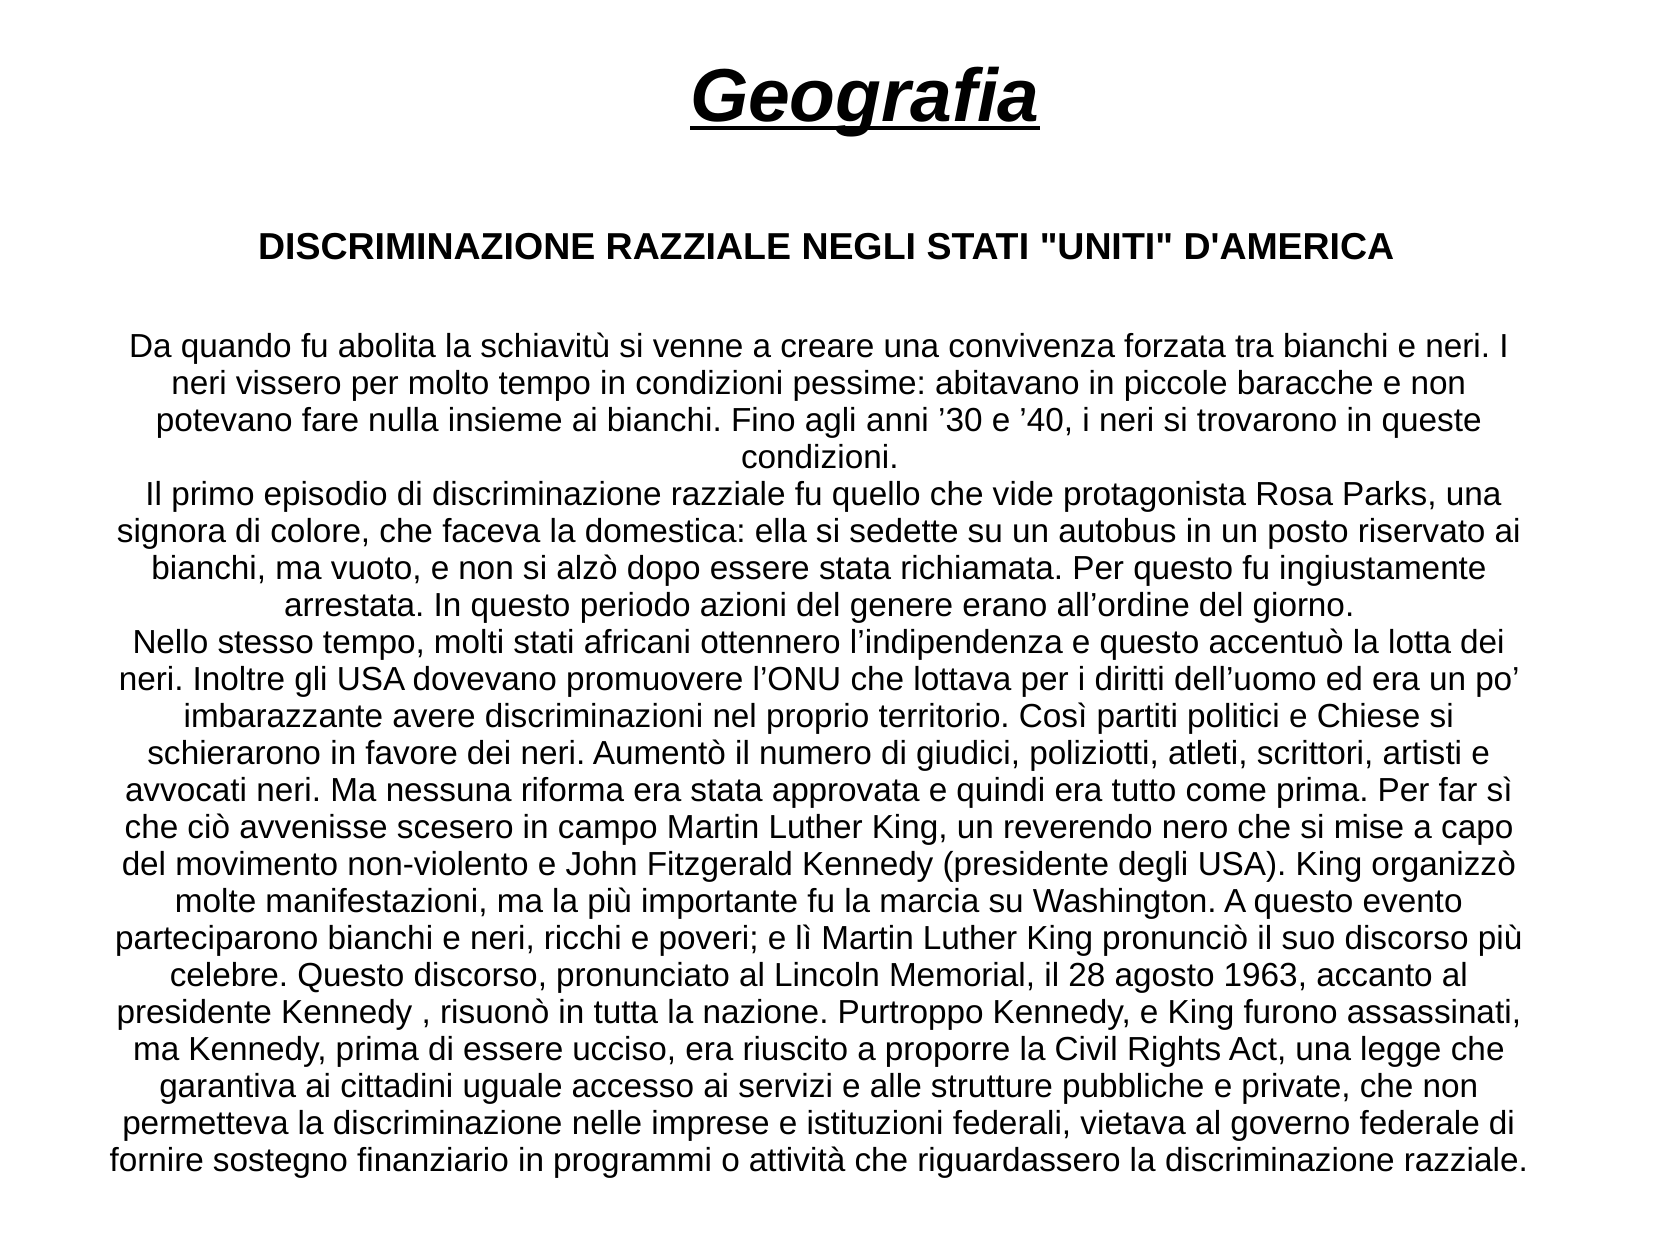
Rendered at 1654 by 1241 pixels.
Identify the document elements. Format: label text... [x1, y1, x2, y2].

subtitle Da quando fu abolita la schiavitù si venne a creare una convivenza forzata tra bianchi e neri. I neri vissero per molto tempo in condizioni pessime: abitavano in piccole baracche e non potevano fare nulla insieme ai bianchi. Fino agli anni ’30 e ’40, i neri si trovarono in queste condizioni. Il primo episodio di discriminazione razziale fu quello che vide protagonista Rosa Parks, una signora di colore, che faceva la domestica: ella si sedette su un autobus in un posto riservato ai bianchi, ma vuoto, e non si alzò dopo essere stata richiamata. Per questo fu ingiustamente arrestata. In questo periodo azioni del genere erano all’ordine del giorno. Nello stesso tempo, molti stati africani ottennero l’indipendenza e questo accentuò la lotta dei neri. Inoltre gli USA dovevano promuovere l’ONU che lottava per i diritti dell’uomo ed era un po’ imbarazzante avere discriminazioni nel proprio territorio. Così partiti politici e Chiese si schierarono in favore dei neri. Aumentò il numero di giudici, poliziotti, atleti, scrittori, artisti e avvocati neri. Ma nessuna riforma era stata approvata e quindi era tutto come prima. Per far sì che ciò avvenisse scesero in campo Martin Luther King, un reverendo nero che si mise a capo del movimento non-violento e John Fitzgerald Kennedy (presidente degli USA). King organizzò molte manifestazioni, ma la più importante fu la marcia su Washington. A questo evento parteciparono bianchi e neri, ricchi e poveri; e lì Martin Luther King pronunciò il suo discorso più celebre. Questo discorso, pronunciato al Lincoln Memorial, il 28 agosto 1963, accanto al presidente Kennedy , risuonò in tutta la nazione. Purtroppo Kennedy, e King furono assassinati, ma Kennedy, prima di essere ucciso, era riuscito a proporre la Civil Rights Act, una legge che garantiva ai cittadini uguale accesso ai servizi e alle strutture pubbliche e private, che non permetteva la discriminazione nelle imprese e istituzioni federali, vietava al governo federale di fornire sostegno finanziario in programmi o attività che riguardassero la discriminazione razziale. [0, 295, 1534, 1211]
title Geografia DISCRIMINAZIONE RAZZIALE NEGLI STATI "UNITI" D'AMERICA [82, 38, 1571, 268]
